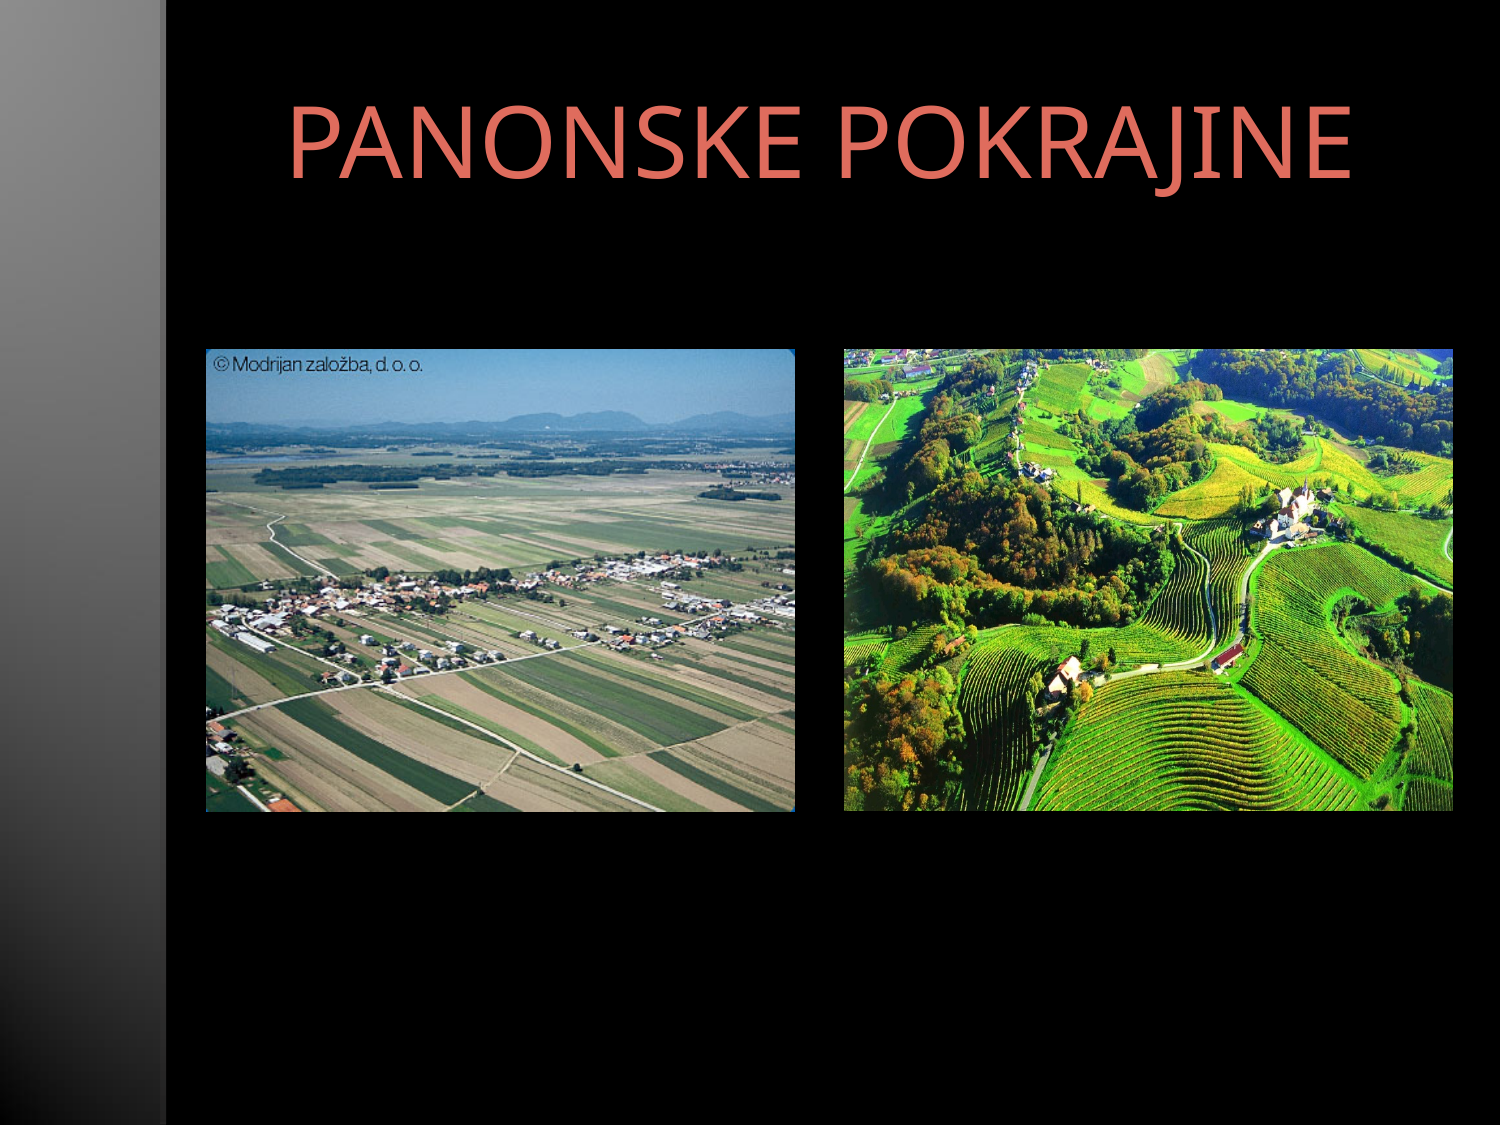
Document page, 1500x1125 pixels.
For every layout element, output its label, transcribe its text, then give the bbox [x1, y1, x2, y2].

picture [206, 349, 795, 812]
picture [844, 349, 1453, 811]
picture [0, 0, 166, 1125]
title PANONSKE POKRAJINE [269, 45, 1500, 233]
